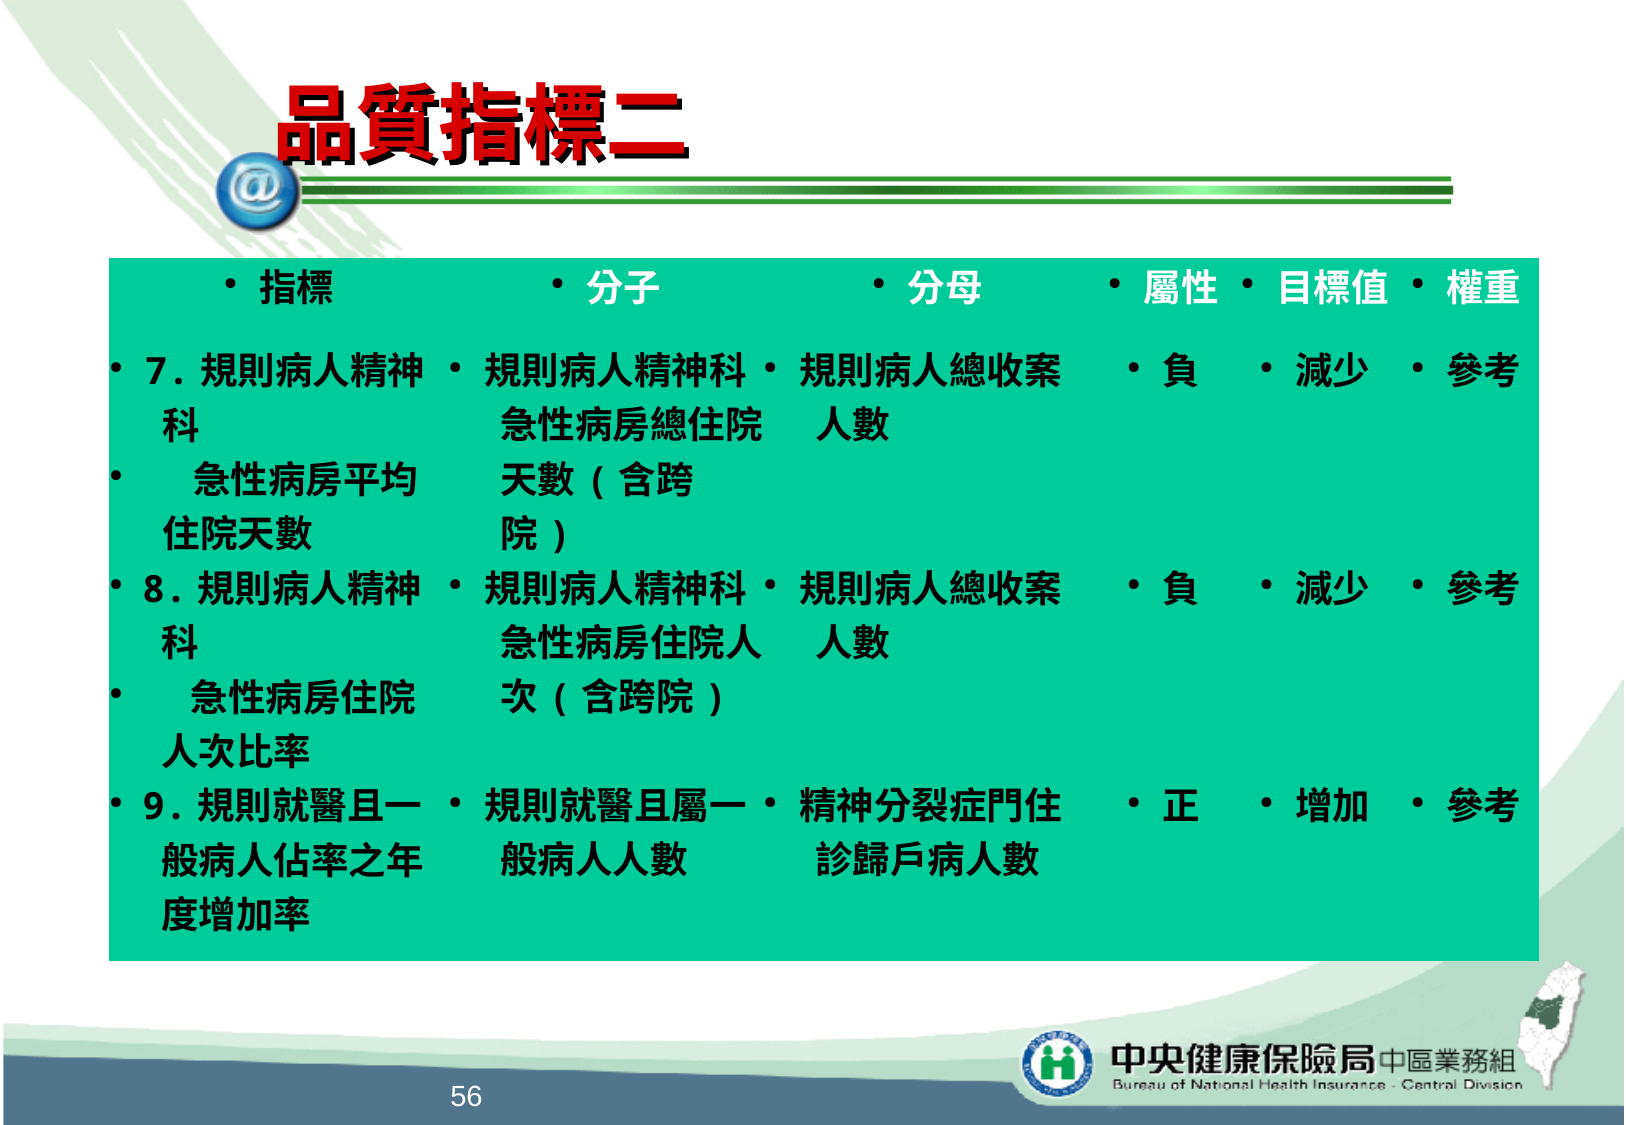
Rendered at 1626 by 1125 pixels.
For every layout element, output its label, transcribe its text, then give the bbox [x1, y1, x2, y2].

table_cell 參考 [1394, 341, 1539, 559]
table_header 屬性 [1091, 258, 1236, 341]
table_header 分子 [449, 258, 764, 341]
table_cell 負 [1091, 559, 1236, 776]
table_cell 規則病人總收案人數 [764, 559, 1091, 776]
table_header 目標值 [1236, 258, 1394, 341]
table_cell 負 [1091, 341, 1236, 559]
table_cell 正 [1091, 776, 1236, 961]
table_cell 規則病人總收案人數 [764, 341, 1091, 559]
table_cell 增加 [1236, 776, 1394, 961]
table_header 指標 [109, 258, 449, 341]
table_cell 減少 [1236, 559, 1394, 776]
table_header 權重 [1394, 258, 1539, 341]
table_header 分母 [764, 258, 1091, 341]
text_box [435, 1065, 815, 1125]
table_cell 規則病人精神科急性病房住院人次(含跨院) [449, 559, 764, 776]
table_cell 規則病人精神科急性病房總住院天數(含跨院) [449, 341, 764, 559]
table_cell 參考 [1394, 559, 1539, 776]
table_cell 8.規則病人精神科 急性病房住院人次比率 [109, 559, 449, 776]
table_cell 9.規則就醫且一般病人佔率之年度增加率 [109, 776, 449, 961]
table_cell 減少 [1236, 341, 1394, 559]
table_cell 7.規則病人精神科 急性病房平均住院天數 [109, 341, 449, 559]
table_cell 參考 [1394, 776, 1539, 961]
title 品質指標二 [257, 23, 1625, 211]
table_cell 精神分裂症門住診歸戶病人數 [764, 776, 1091, 961]
table_cell 規則就醫且屬一般病人人數 [449, 776, 764, 961]
